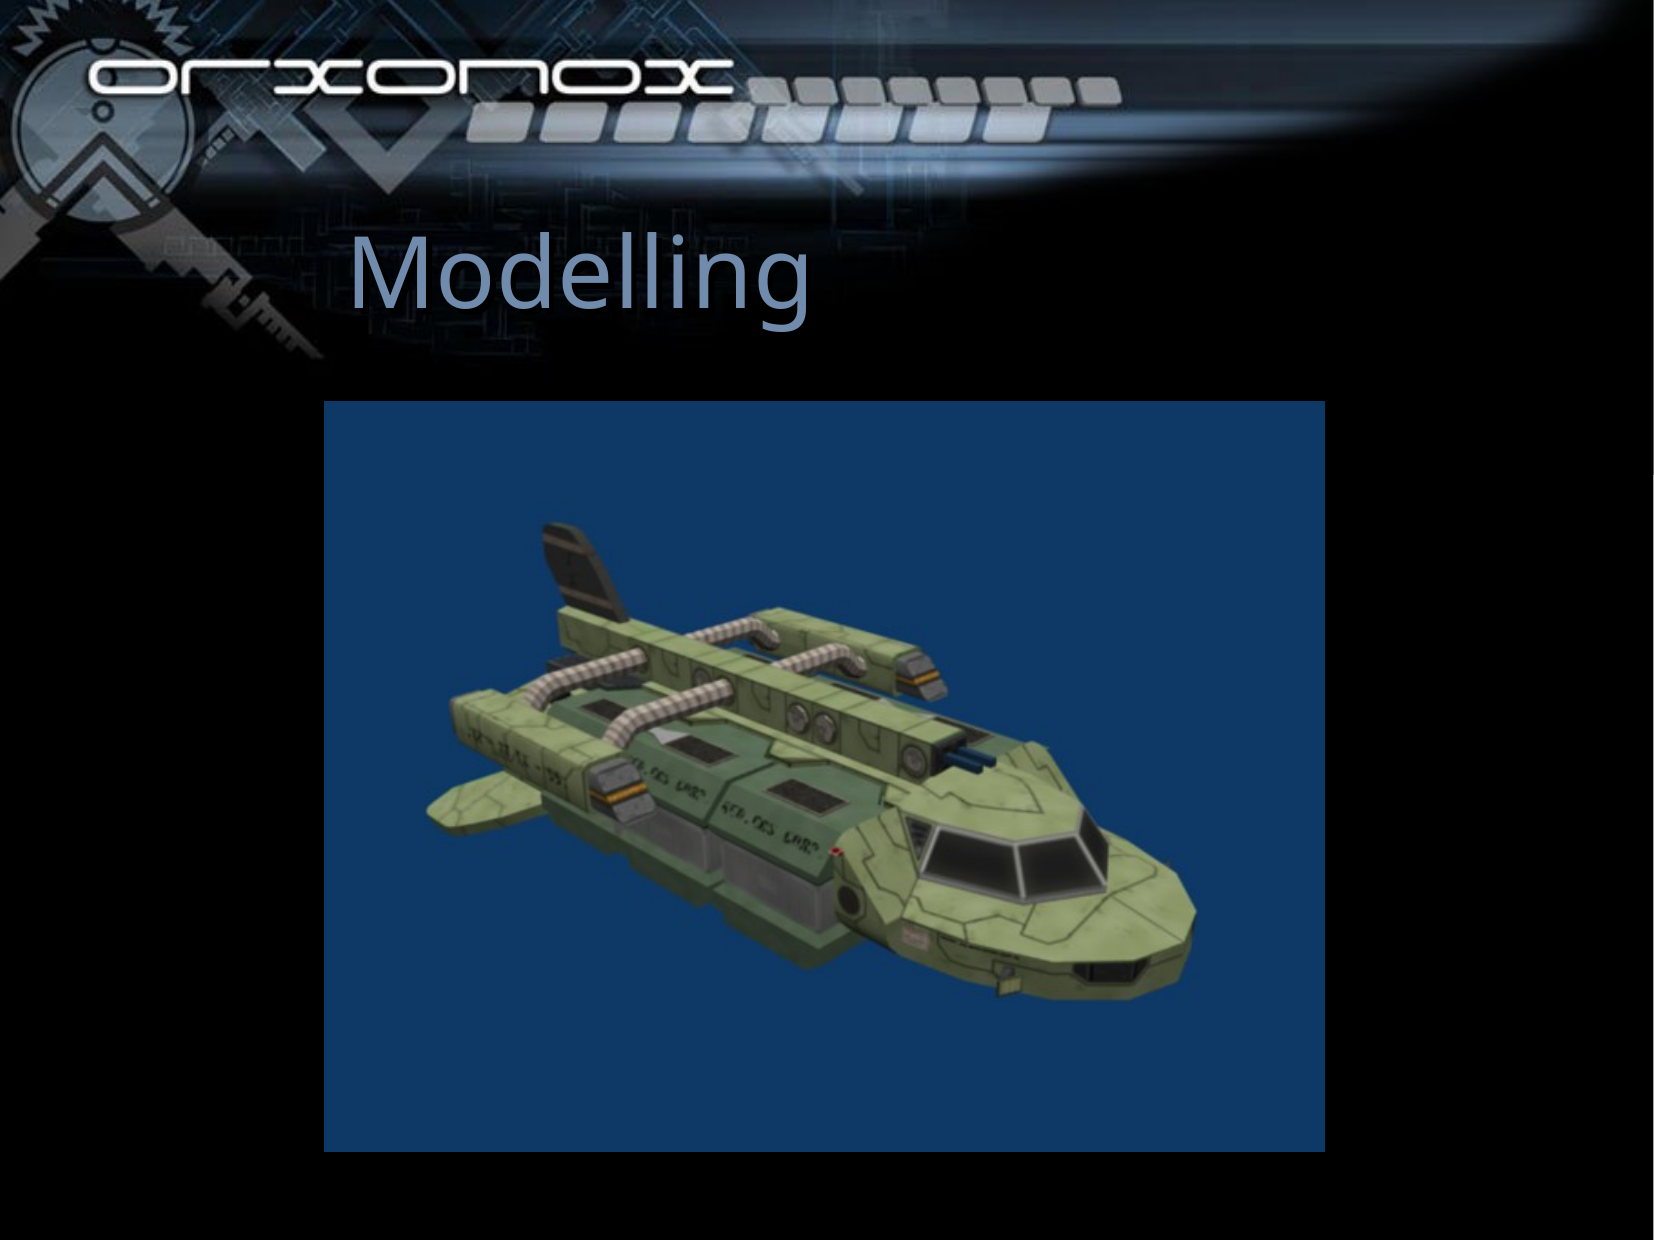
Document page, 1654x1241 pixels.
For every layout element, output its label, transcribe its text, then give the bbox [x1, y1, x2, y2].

picture [0, 0, 1654, 1152]
text_box Modelling [330, 194, 1306, 326]
